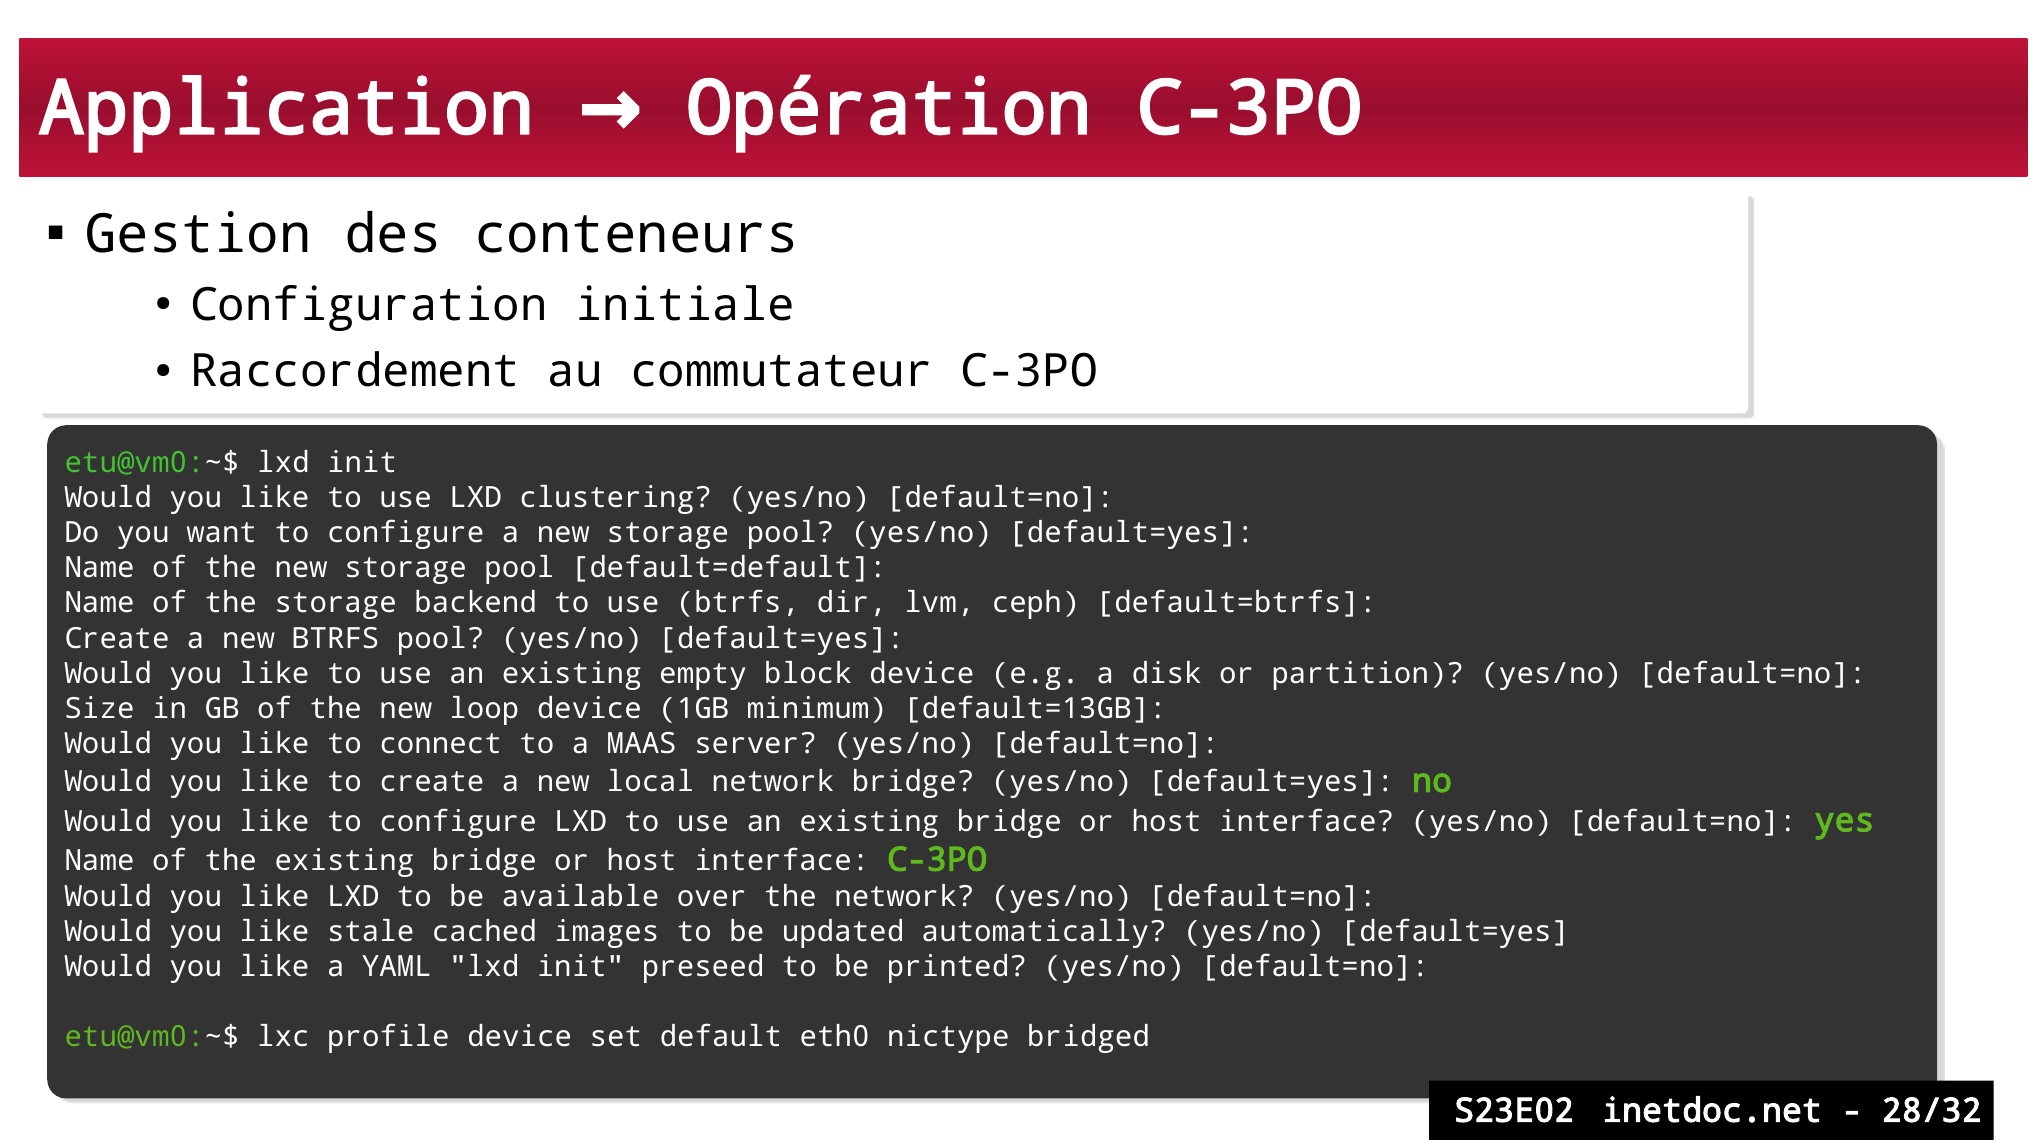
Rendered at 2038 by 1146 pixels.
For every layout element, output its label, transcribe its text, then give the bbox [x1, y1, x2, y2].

text_box etu@vm0:~$ lxd init Would you like to use LXD clustering? (yes/no) [default=no]: Do you want to configure a new storage pool? (yes/no) [default=yes]: Name of the new storage pool [default=default]: Name of the storage backend to use (btrfs, dir, lvm, ceph) [default=btrfs]: Create a new BTRFS pool? (yes/no) [default=yes]: Would you like to use an existing empty block device (e.g. a disk or partition)? (yes/no) [default=no]: Size in GB of the new loop device (1GB minimum) [default=13GB]: Would you like to connect to a MAAS server? (yes/no) [default=no]: Would you like to create a new local network bridge? (yes/no) [default=yes]: no Would you like to configure LXD to use an existing bridge or host interface? (yes/no) [default=no]: yes Name of the existing bridge or host interface: C-3PO Would you like LXD to be available over the network? (yes/no) [default=no]: Would you like stale cached images to be updated automatically? (yes/no) [default=yes] Would you like a YAML "lxd init" preseed to be printed? (yes/no) [default=no]: etu@vm0:~$ lxc profile device set default eth0 nictype bridged [47, 425, 1938, 1099]
text_box Gestion des conteneurs Configuration initiale Raccordement au commutateur C-3PO [35, 188, 1749, 414]
text_box Application → Opération C-3PO [19, 38, 2028, 177]
text_box S23E02 inetdoc.net - <numéro>/32 [1429, 1080, 1994, 1140]
